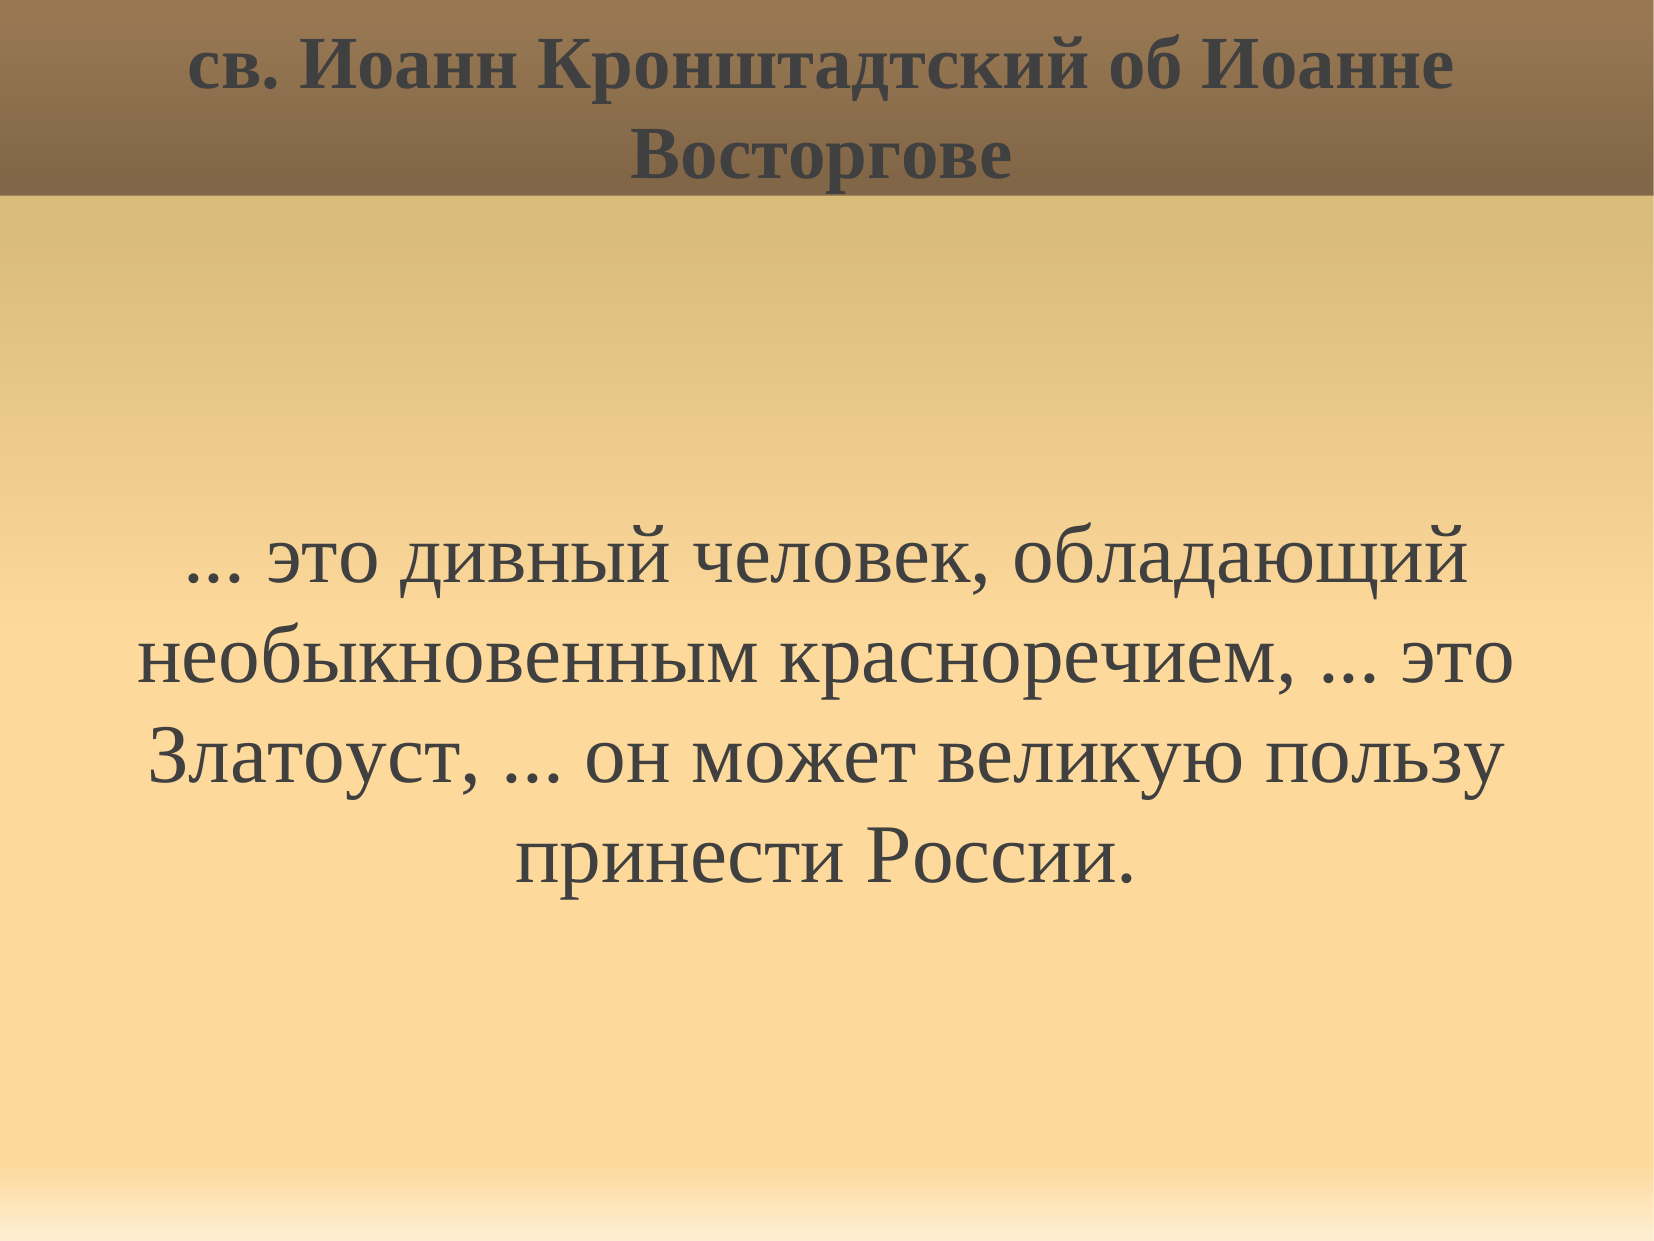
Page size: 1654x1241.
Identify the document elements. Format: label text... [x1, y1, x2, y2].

title св. Иоанн Кронштадтский об Иоанне Восторгове [76, 7, 1565, 200]
subtitle ... это дивный человек, обладающий необыкновенным красноречием, ... это Златоуст, ... он может великую пользу принести России. [82, 297, 1571, 1102]
